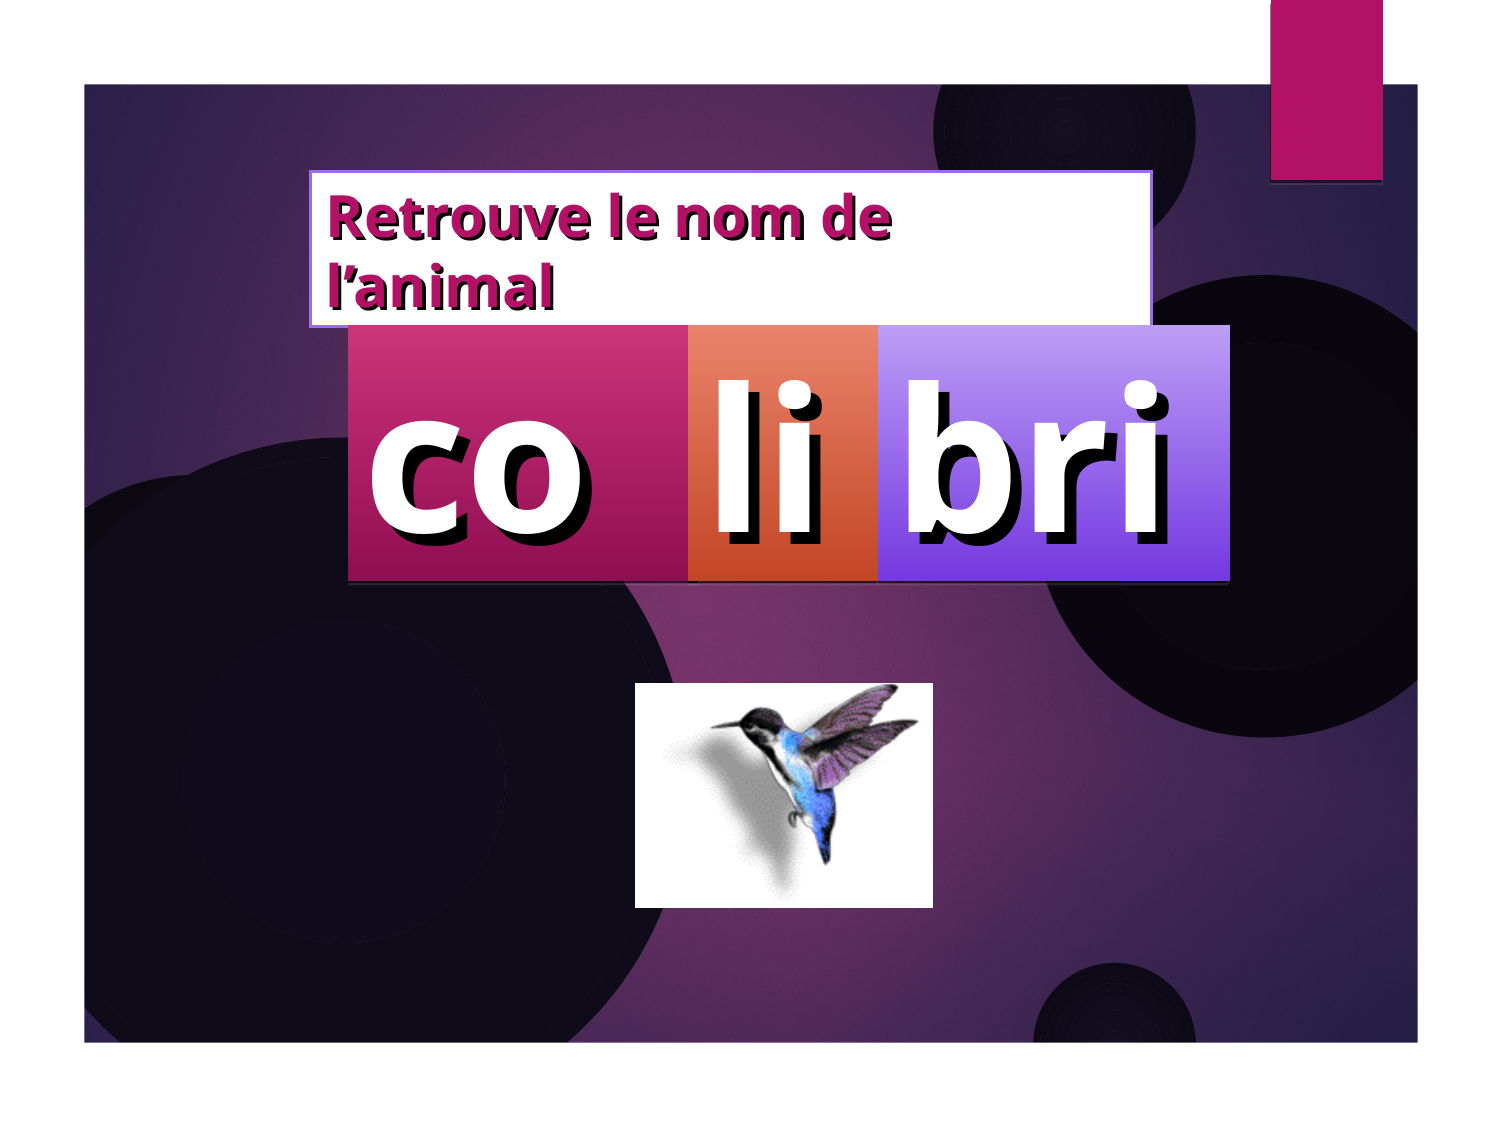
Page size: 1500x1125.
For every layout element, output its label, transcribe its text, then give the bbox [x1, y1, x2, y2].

text_box co [348, 325, 688, 581]
text_box li [688, 325, 879, 581]
text_box Retrouve le nom de l’animal [311, 172, 1151, 327]
picture [635, 683, 933, 908]
text_box bri [879, 325, 1230, 581]
